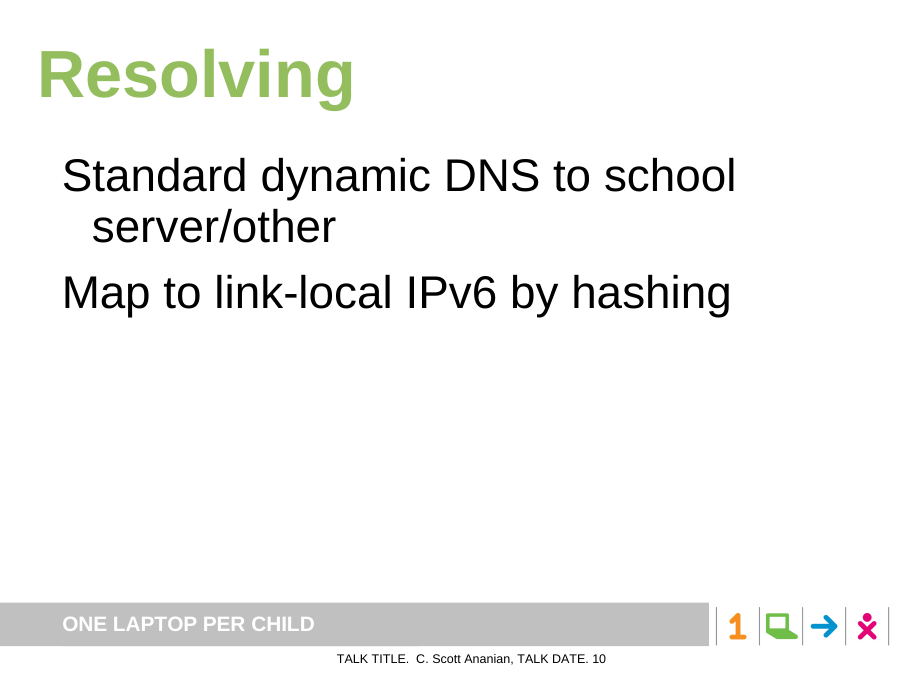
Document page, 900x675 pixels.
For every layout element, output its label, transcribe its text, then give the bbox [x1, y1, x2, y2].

title Resolving [37, 37, 856, 211]
list Standard dynamic DNS to school server/other Map to link-local IPv6 by hashing [61, 150, 844, 675]
picture [844, 598, 898, 655]
